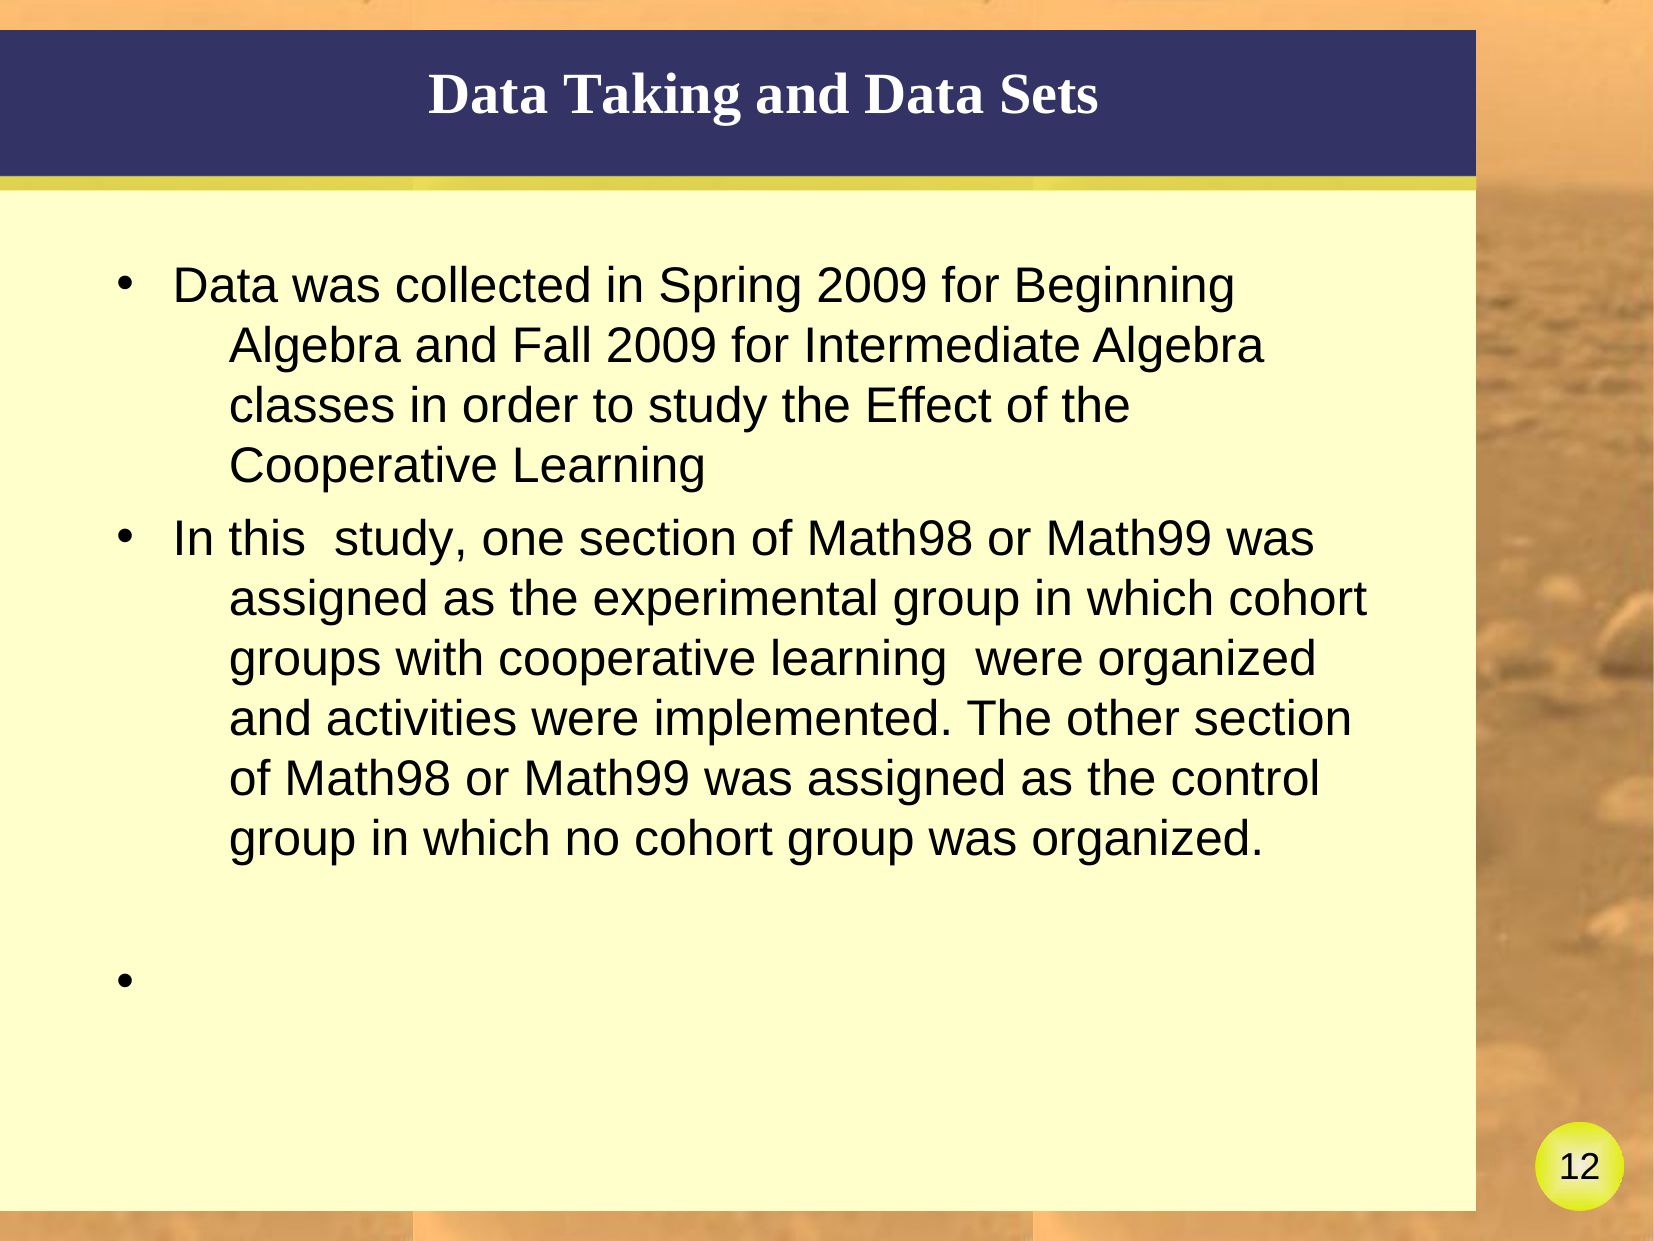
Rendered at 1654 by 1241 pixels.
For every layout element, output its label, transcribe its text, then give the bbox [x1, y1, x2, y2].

text_box Data Taking and Data Sets [52, 48, 1491, 133]
text_box Data was collected in Spring 2009 for Beginning Algebra and Fall 2009 for Intermediate Algebra classes in order to study the Effect of the Cooperative Learning In this study, one section of Math98 or Math99 was assigned as the experimental group in which cohort groups with cooperative learning were organized and activities were implemented. The other section of Math98 or Math99 was assigned as the control group in which no cohort group was organized. [101, 245, 1402, 1018]
